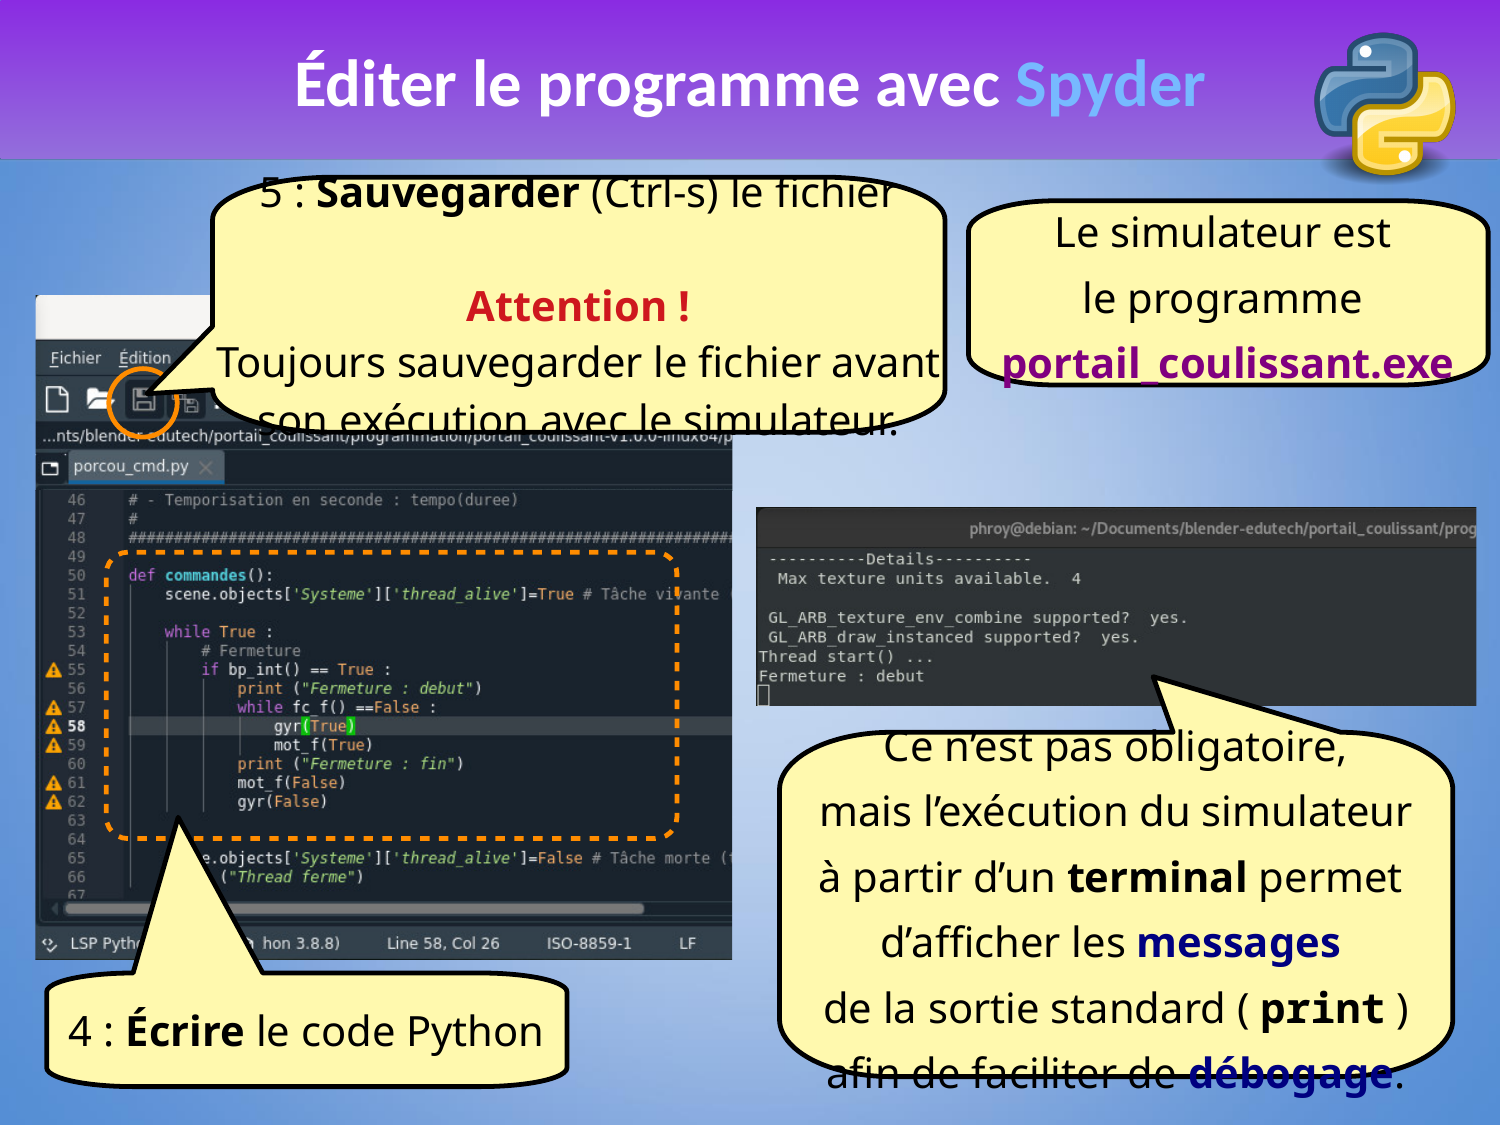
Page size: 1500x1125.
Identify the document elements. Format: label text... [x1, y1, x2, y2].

text_box Éditer le programme avec Spyder [0, 0, 1500, 159]
text_box 4 : Écrire le code Python [46, 817, 567, 1087]
text_box Le simulateur est le programme portail_coulissant.exe [968, 200, 1489, 385]
text_box 5 : Sauvegarder (Ctrl-s) le fichier Attention ! Toujours sauvegarder le fichier avant son exécution avec le simulateur. [146, 177, 945, 433]
picture [0, 29, 1500, 1125]
text_box Ce n’est pas obligatoire, mais l’exécution du simulateur à partir d’un terminal permet d’afficher les messages de la sortie standard ( print ) afin de faciliter de débogage. [779, 676, 1453, 1077]
